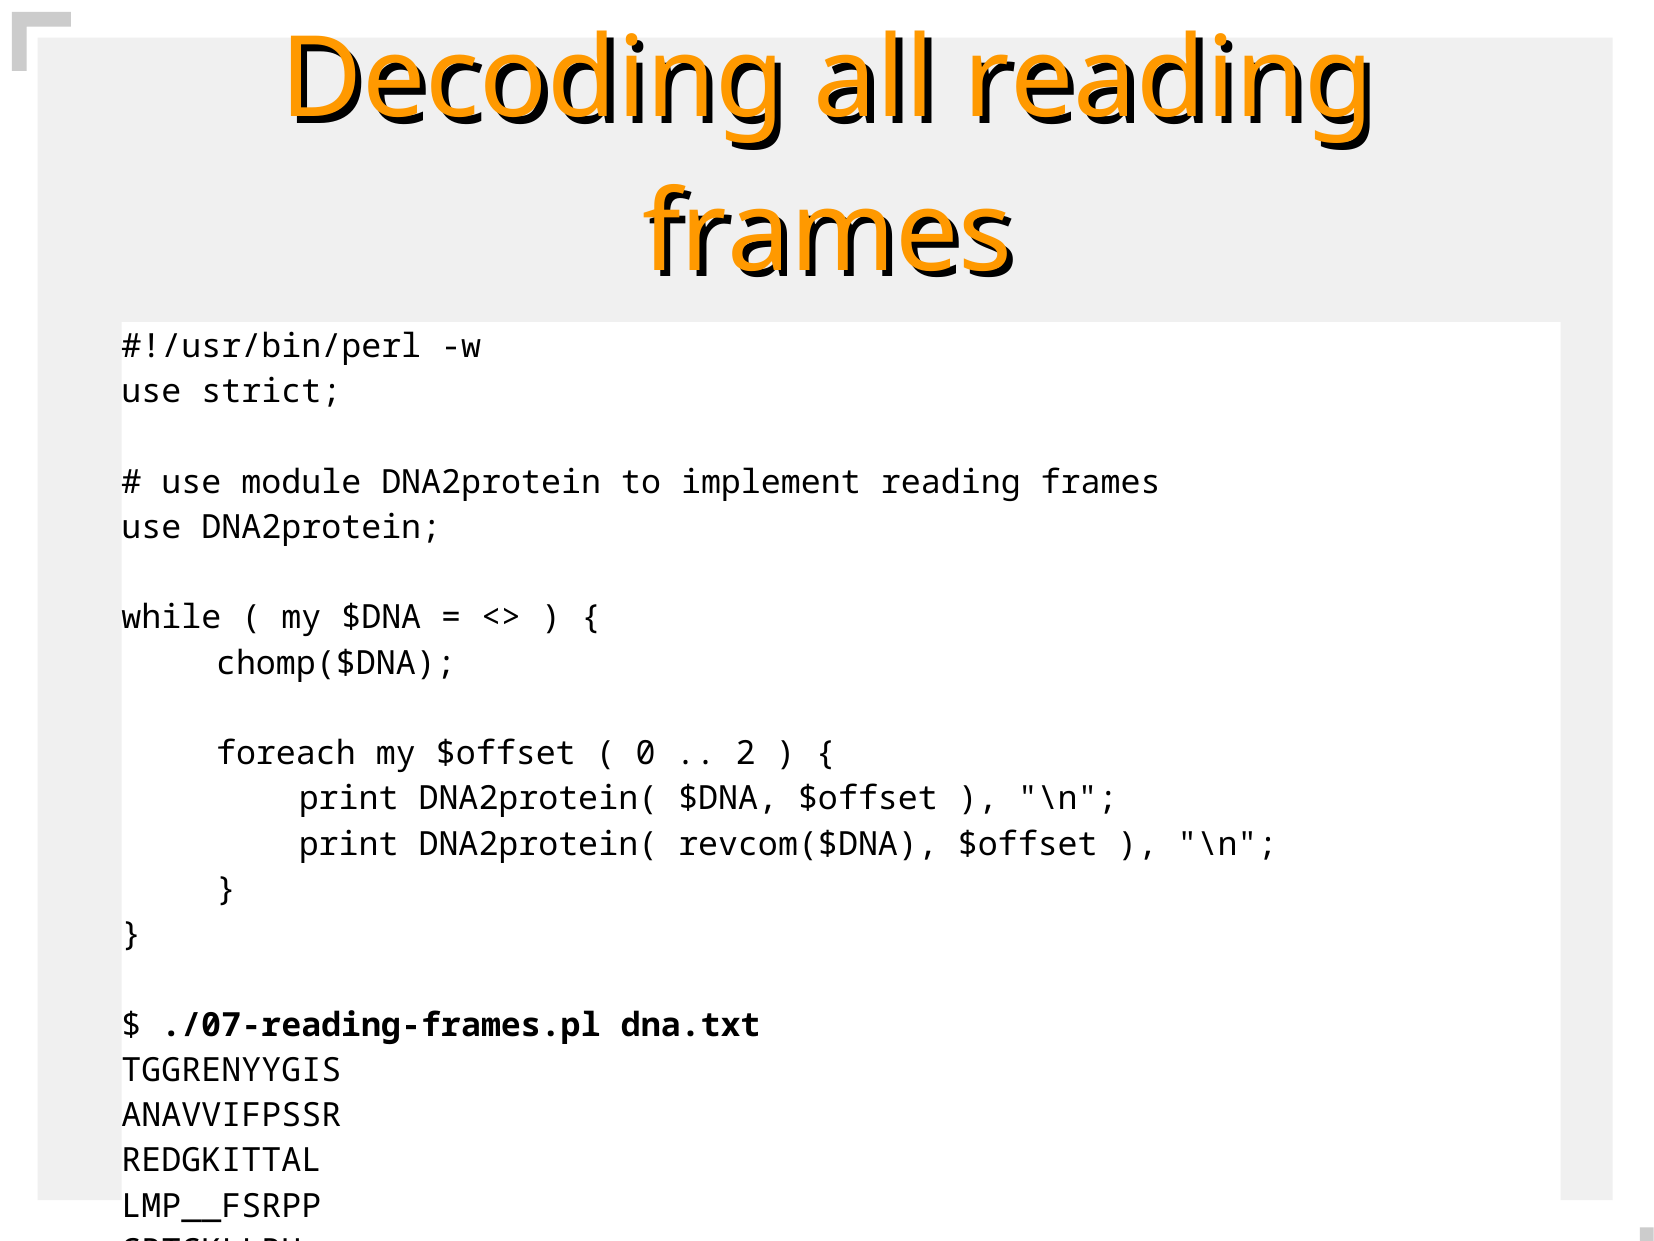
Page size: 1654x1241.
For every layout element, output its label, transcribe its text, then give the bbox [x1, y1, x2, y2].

list #!/usr/bin/perl -w use strict; # use module DNA2protein to implement reading frames use DNA2protein; while ( my $DNA = <> ) { chomp($DNA); foreach my $offset ( 0 .. 2 ) { print DNA2protein( $DNA, $offset ), "\n"; print DNA2protein( revcom($DNA), $offset ), "\n"; } } $ ./07-reading-frames.pl dna.txt TGGRENYYGIS ANAVVIFPSSR REDGKITTAL LMP__FSRPP GRTGKLLRH_ _CRSNFPVLP [121, 322, 1561, 1148]
title Decoding all reading frames [121, 23, 1534, 277]
